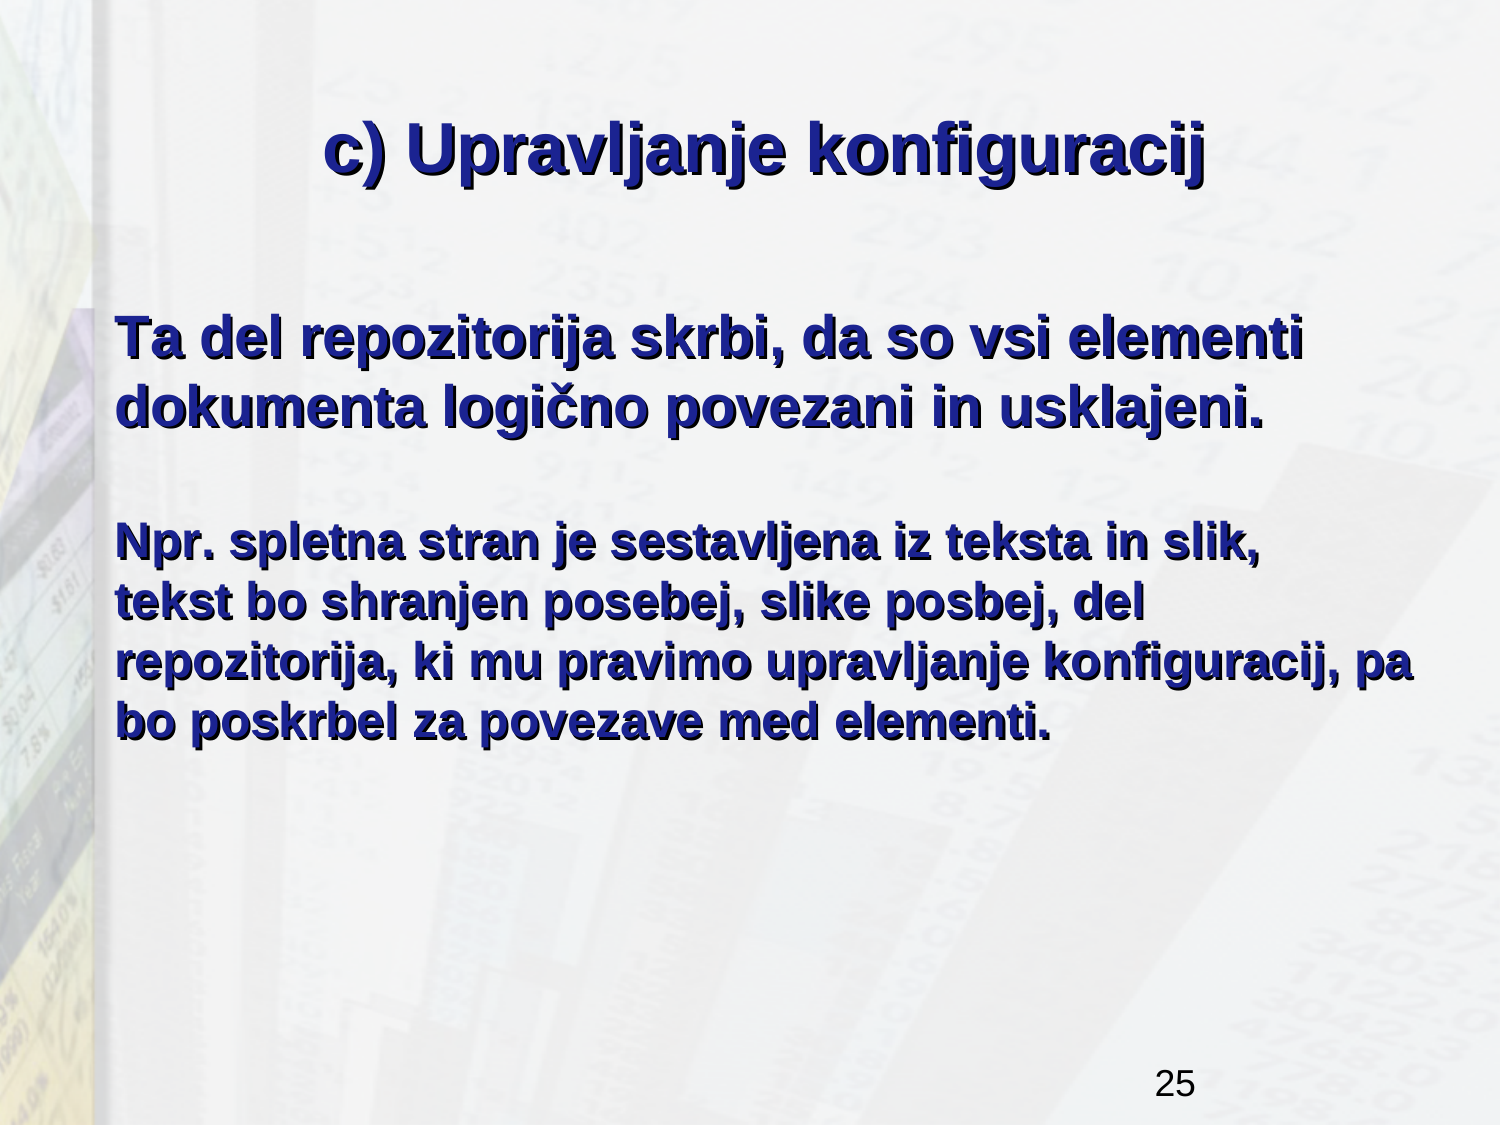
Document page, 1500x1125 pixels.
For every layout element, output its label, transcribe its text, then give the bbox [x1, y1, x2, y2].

list Ta del repozitorija skrbi, da so vsi elementi dokumenta logično povezani in usklajeni. Npr. spletna stran je sestavljena iz teksta in slik, tekst bo shranjen posebej, slike posbej, del repozitorija, ki mu pravimo upravljanje konfiguracij, pa bo poskrbel za povezave med elementi. [100, 290, 1447, 905]
title c) Upravljanje konfiguracij [99, 49, 1450, 238]
picture [0, 0, 1500, 1125]
